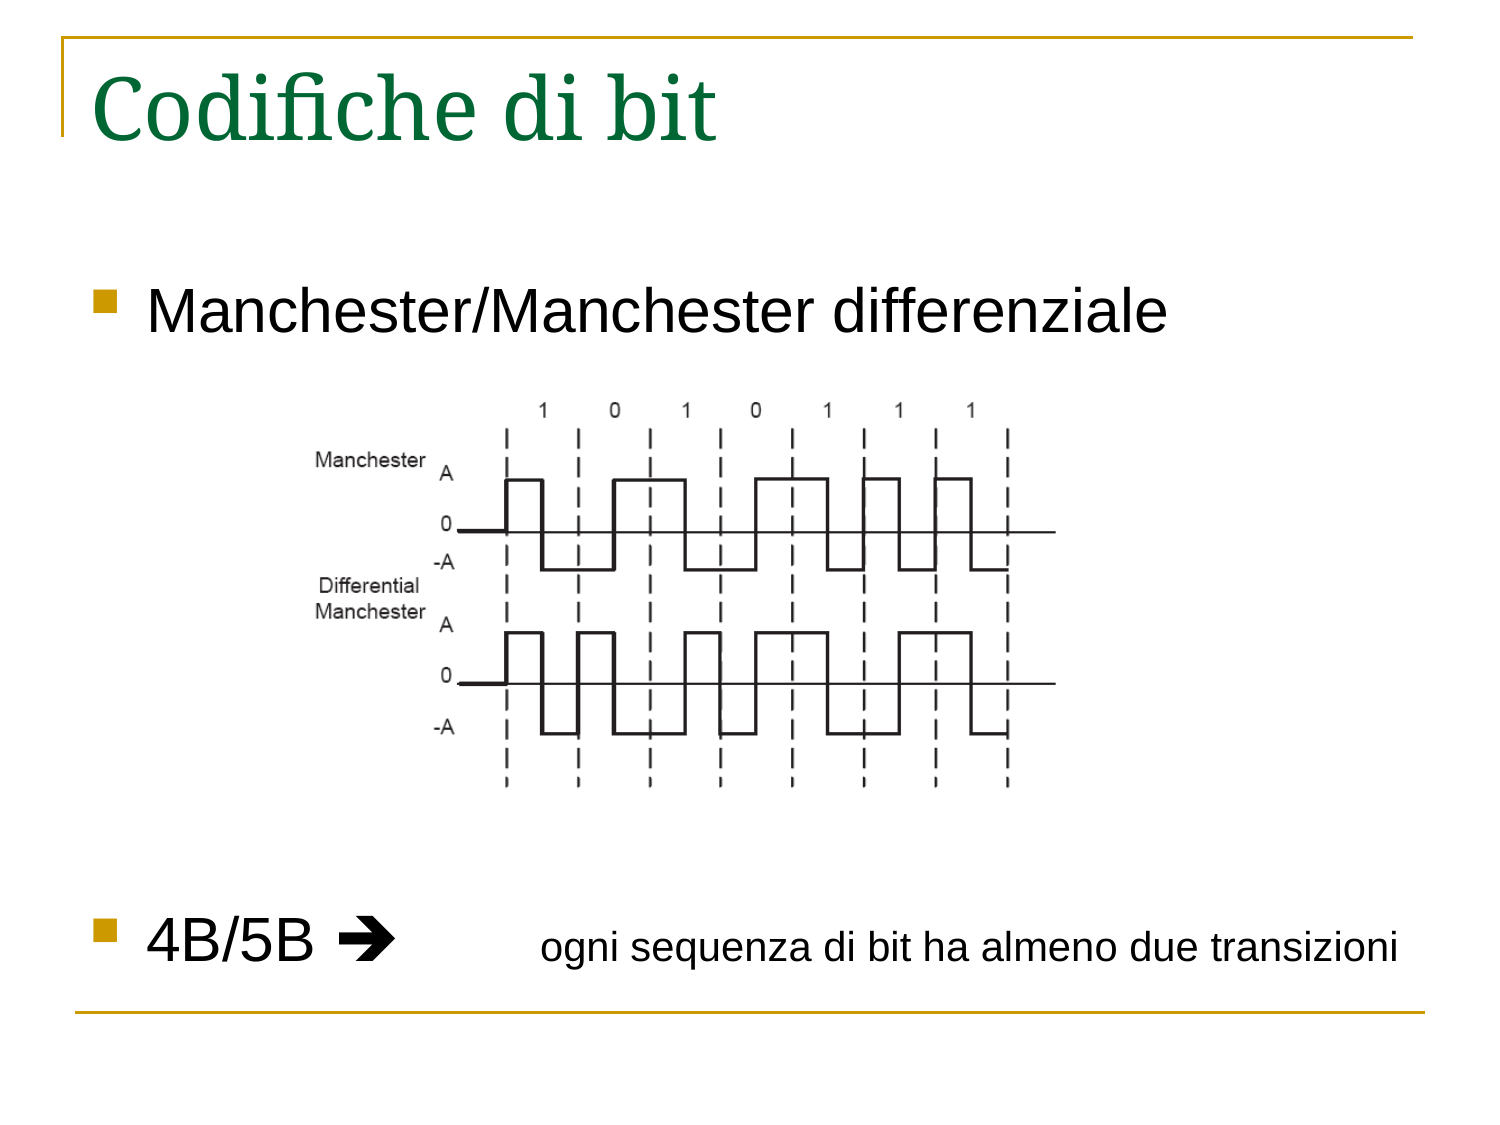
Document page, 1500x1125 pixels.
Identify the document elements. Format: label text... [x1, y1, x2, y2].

list Manchester/Manchester differenziale 4B/5B  ogni sequenza di bit ha almeno due transizioni [75, 262, 1426, 1006]
picture [281, 392, 1095, 868]
title Codifiche di bit [75, 45, 1426, 233]
